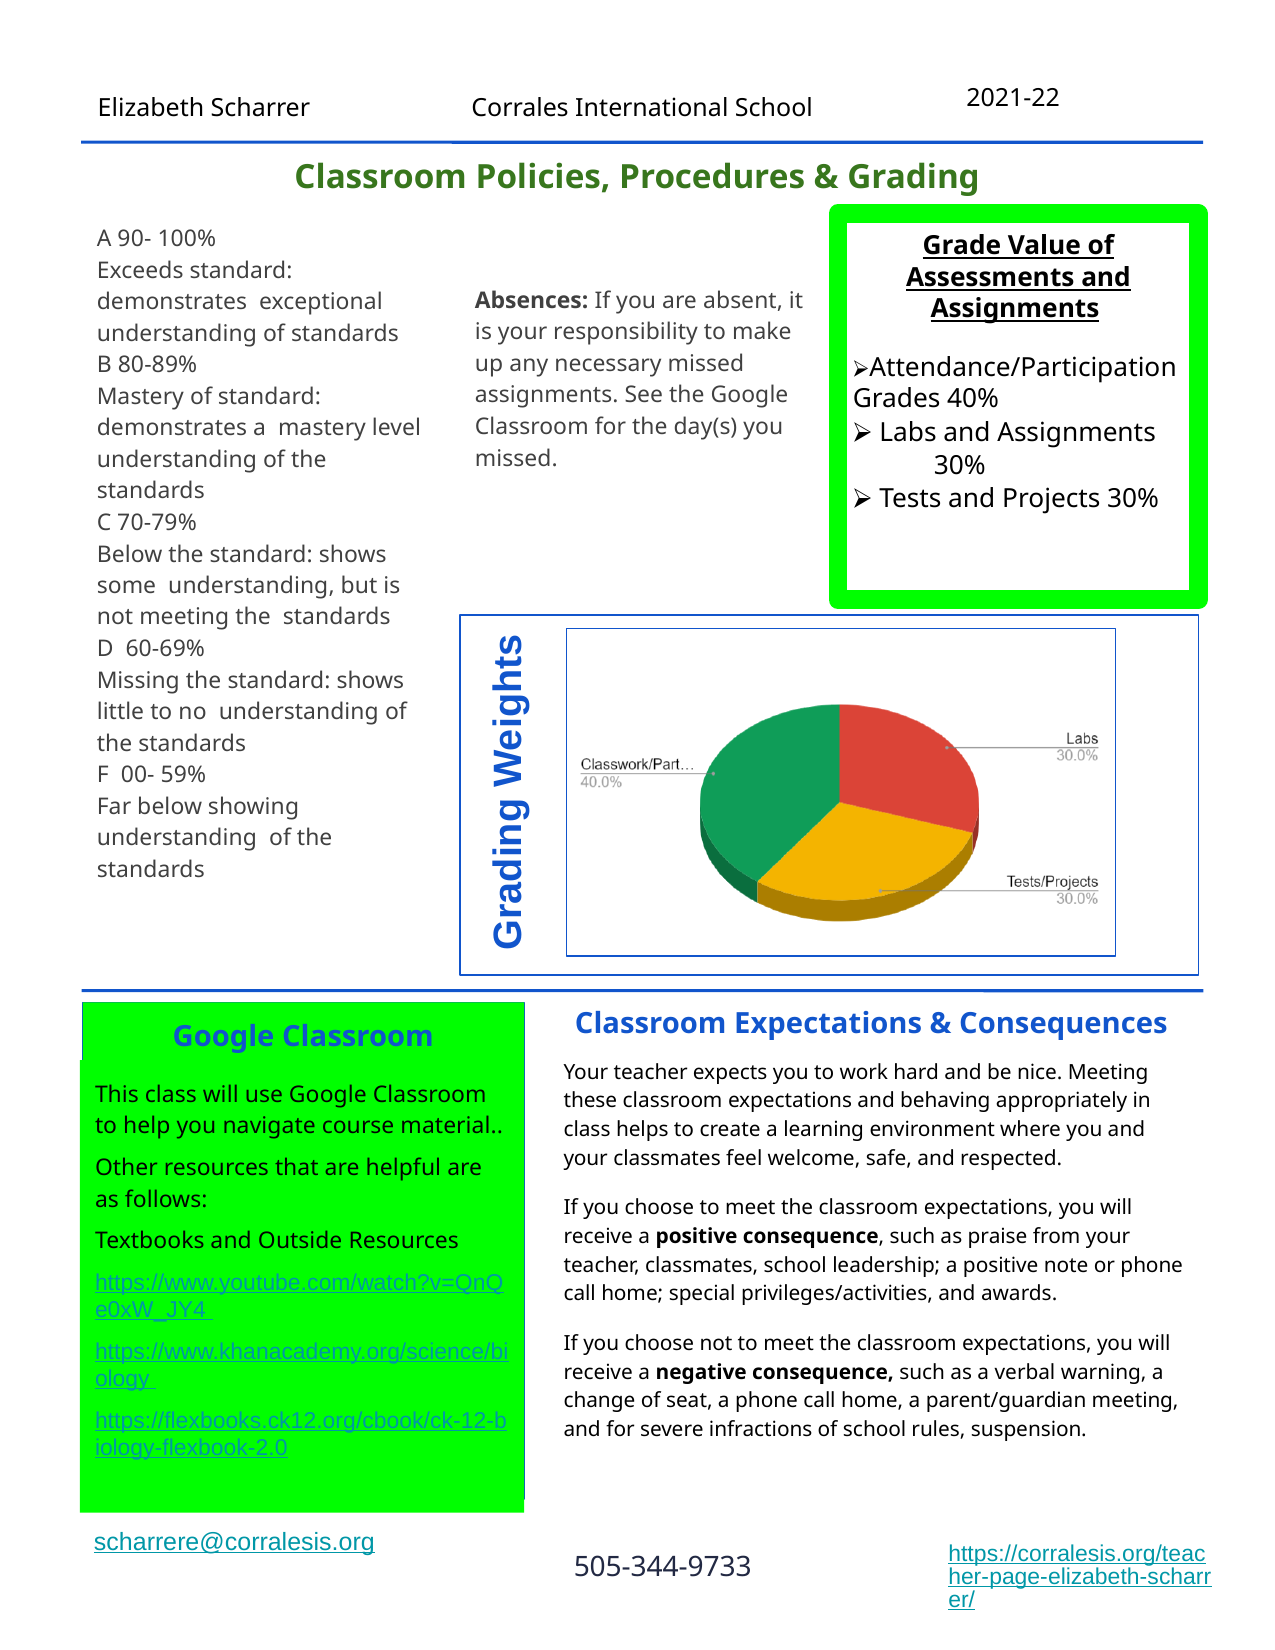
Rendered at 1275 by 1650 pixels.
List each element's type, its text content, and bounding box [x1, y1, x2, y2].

text_box Google Classroom [82, 1002, 525, 1060]
text_box [459, 615, 1199, 976]
text_box https://corralesis.org/teacher-page-elizabeth-scharrer/ [933, 1476, 1229, 1629]
text_box Elizabeth Scharrer [82, 76, 413, 140]
picture [567, 629, 1115, 955]
text_box Grade Value of Assessments and Assignments ⮚Attendance/Participation Grades 40% ⮚ Labs and Assignments 30% ⮚ Tests and Projects 30% [837, 213, 1199, 600]
text_box Classroom Expectations & Consequences [544, 989, 1199, 1048]
text_box Classroom Policies, Procedures & Grading [76, 140, 1199, 199]
text_box Absences: If you are absent, it is your responsibility to make up any necessary missed assignments. See the Google Classroom for the day(s) you missed. [459, 207, 821, 594]
text_box Corrales International School [421, 76, 864, 140]
text_box A 90- 100% Exceeds standard: demonstrates exceptional understanding of standards B 80-89% Mastery of standard: demonstrates a mastery level understanding of the standards C 70-79% Below the standard: shows some understanding, but is not meeting the standards D 60-69% Missing the standard: shows little to no understanding of the standards F 00- 59% Far below showing understanding of the standards [81, 204, 443, 976]
text_box 2021-22 [951, 66, 1222, 127]
text_box Your teacher expects you to work hard and be nice. Meeting these classroom expectations and behaving appropriately in class helps to create a learning environment where you and your classmates feel welcome, safe, and respected. If you choose to meet the classroom expectations, you will receive a positive consequence, such as praise from your teacher, classmates, school leadership; a positive note or phone call home; special privileges/activities, and awards. If you choose not to meet the classroom expectations, you will receive a negative consequence, such as a verbal warning, a change of seat, a phone call home, a parent/guardian meeting, and for severe infractions of school rules, suspension. [548, 1039, 1203, 1513]
text_box This class will use Google Classroom to help you navigate course material.. Other resources that are helpful are as follows: Textbooks and Outside Resources https://www.youtube.com/watch?v=QnQe0xW_JY4 https://www.khanacademy.org/science/biology https://flexbooks.ck12.org/cbook/ck-12-biology-flexbook-2.0 [79, 1060, 525, 1513]
text_box 505-344-9733 [449, 1533, 877, 1598]
text_box scharrere@corralesis.org [78, 1510, 593, 1575]
text_box Grading Weights [466, 612, 525, 973]
